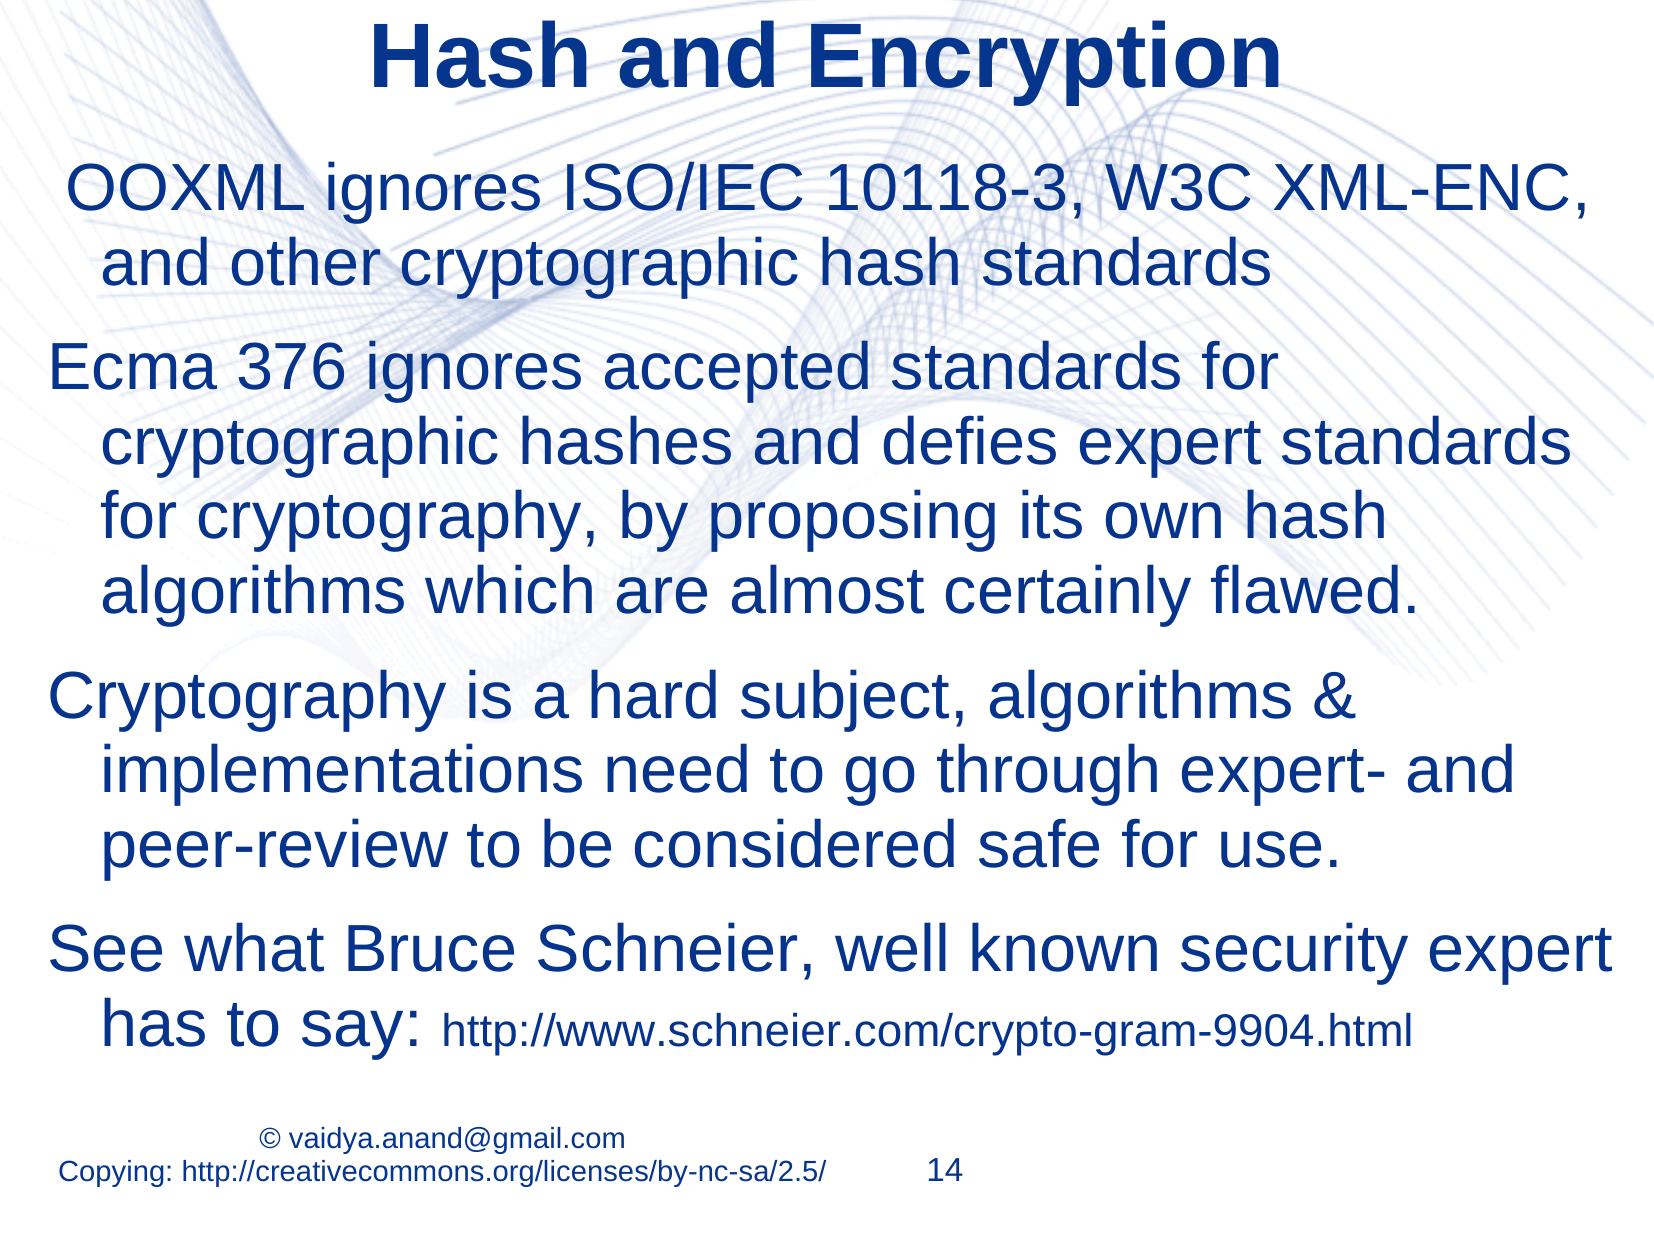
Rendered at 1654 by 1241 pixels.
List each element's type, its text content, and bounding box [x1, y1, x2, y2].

list OOXML ignores ISO/IEC 10118-3, W3C XML-ENC, and other cryptographic hash standards Ecma 376 ignores accepted standards for cryptographic hashes and defies expert standards for cryptography, by proposing its own hash algorithms which are almost certainly flawed. Cryptography is a hard subject, algorithms & implementations need to go through expert- and peer-review to be considered safe for use. See what Bruce Schneier, well known security expert has to say: http://www.schneier.com/crypto-gram-9904.html [29, 150, 1625, 1108]
picture [0, 0, 1654, 1241]
title Hash and Encryption [29, 0, 1625, 113]
